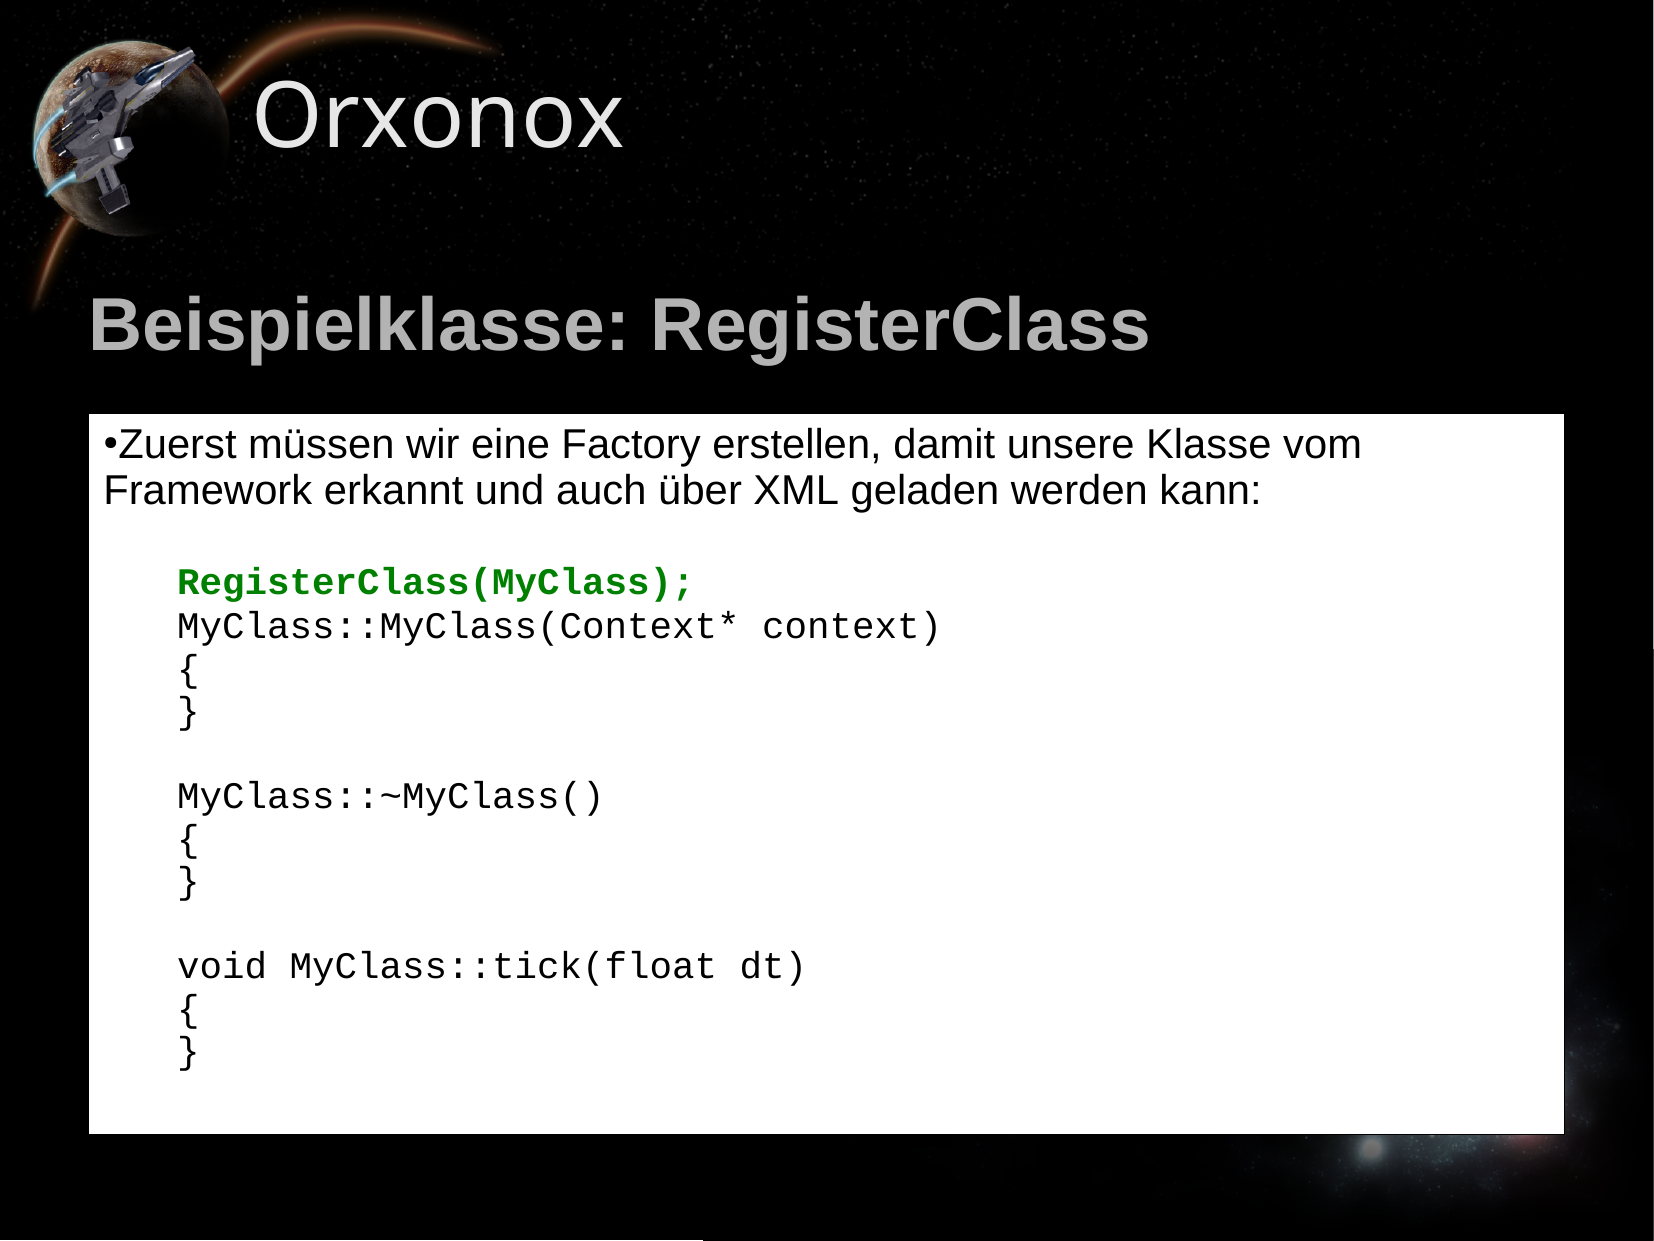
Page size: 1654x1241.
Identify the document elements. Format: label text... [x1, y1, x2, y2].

picture [0, 0, 1607, 443]
picture [703, 649, 1654, 1241]
title Beispielklasse: RegisterClass [88, 265, 1577, 384]
text_box Zuerst müssen wir eine Factory erstellen, damit unsere Klasse vom Framework erkannt und auch über XML geladen werden kann: RegisterClass(MyClass); MyClass::MyClass(Context* context) { } MyClass::~MyClass() { } void MyClass::tick(float dt) { } [88, 413, 1565, 1135]
